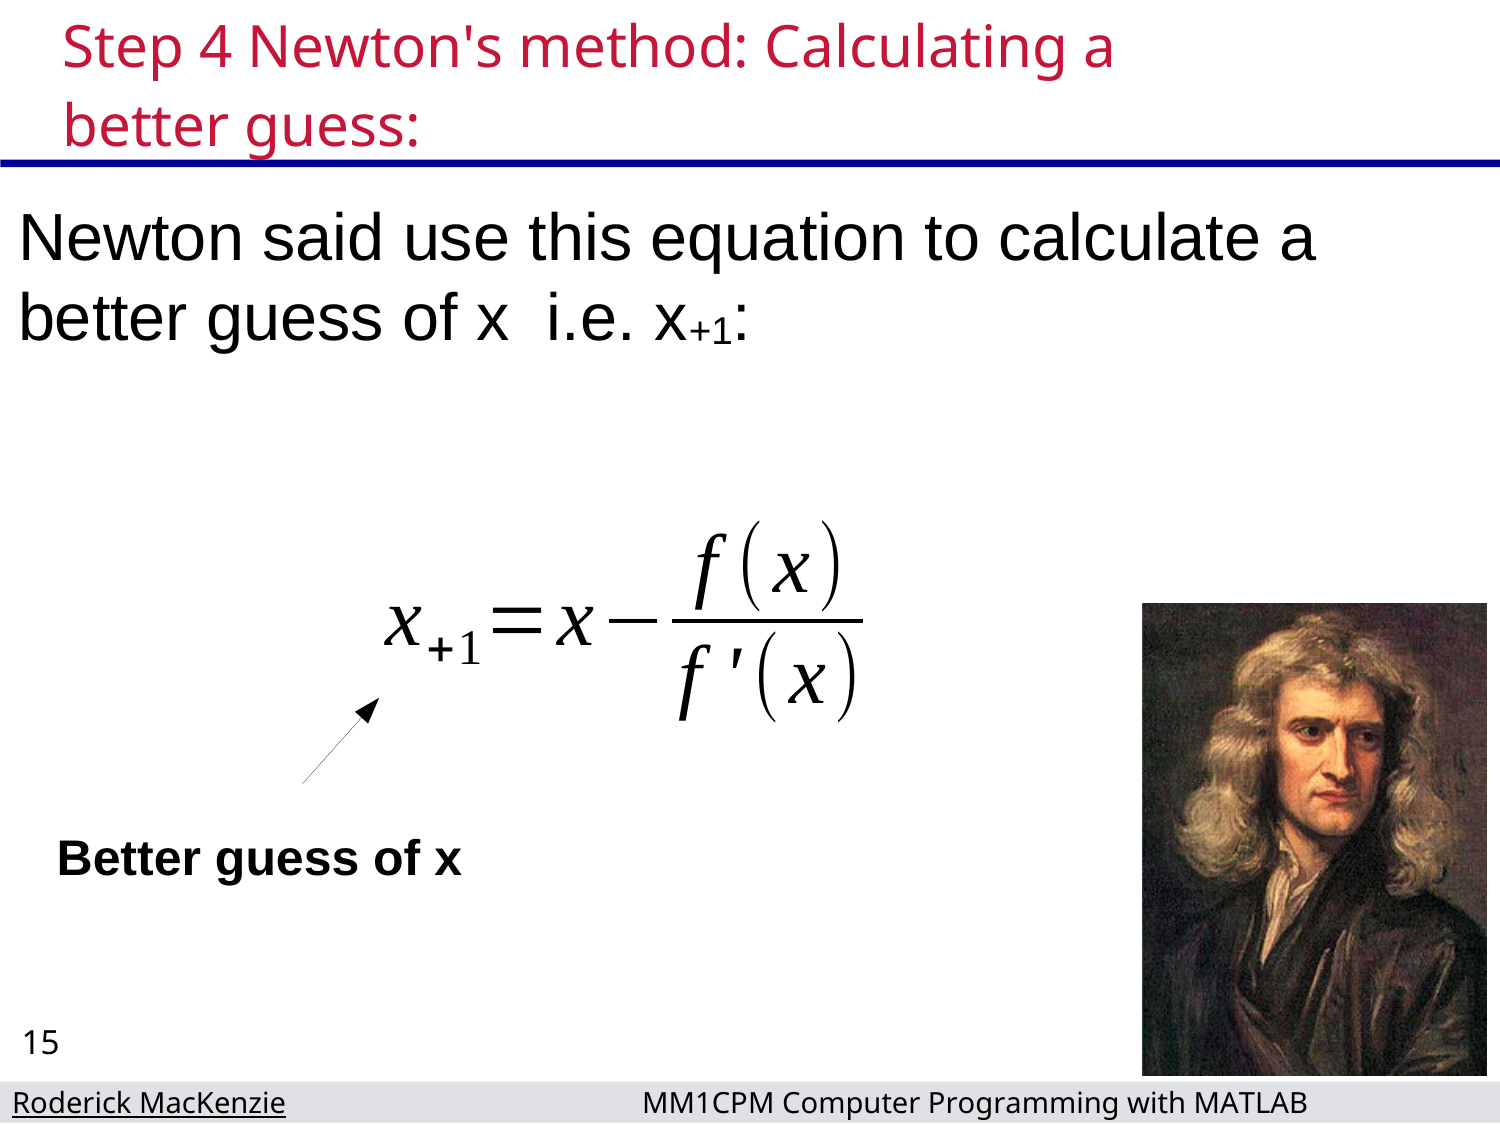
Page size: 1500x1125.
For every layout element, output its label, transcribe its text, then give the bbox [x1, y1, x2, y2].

text_box <number> [6, 1013, 222, 1084]
picture [1142, 603, 1487, 1076]
title Step 4 Newton's method: Calculating a better guess: [47, 9, 1286, 161]
text_box Better guess of x [41, 817, 720, 893]
chart [374, 515, 873, 728]
text_box Newton said use this equation to calculate a better guess of x i.e. x+1: [3, 186, 1422, 384]
